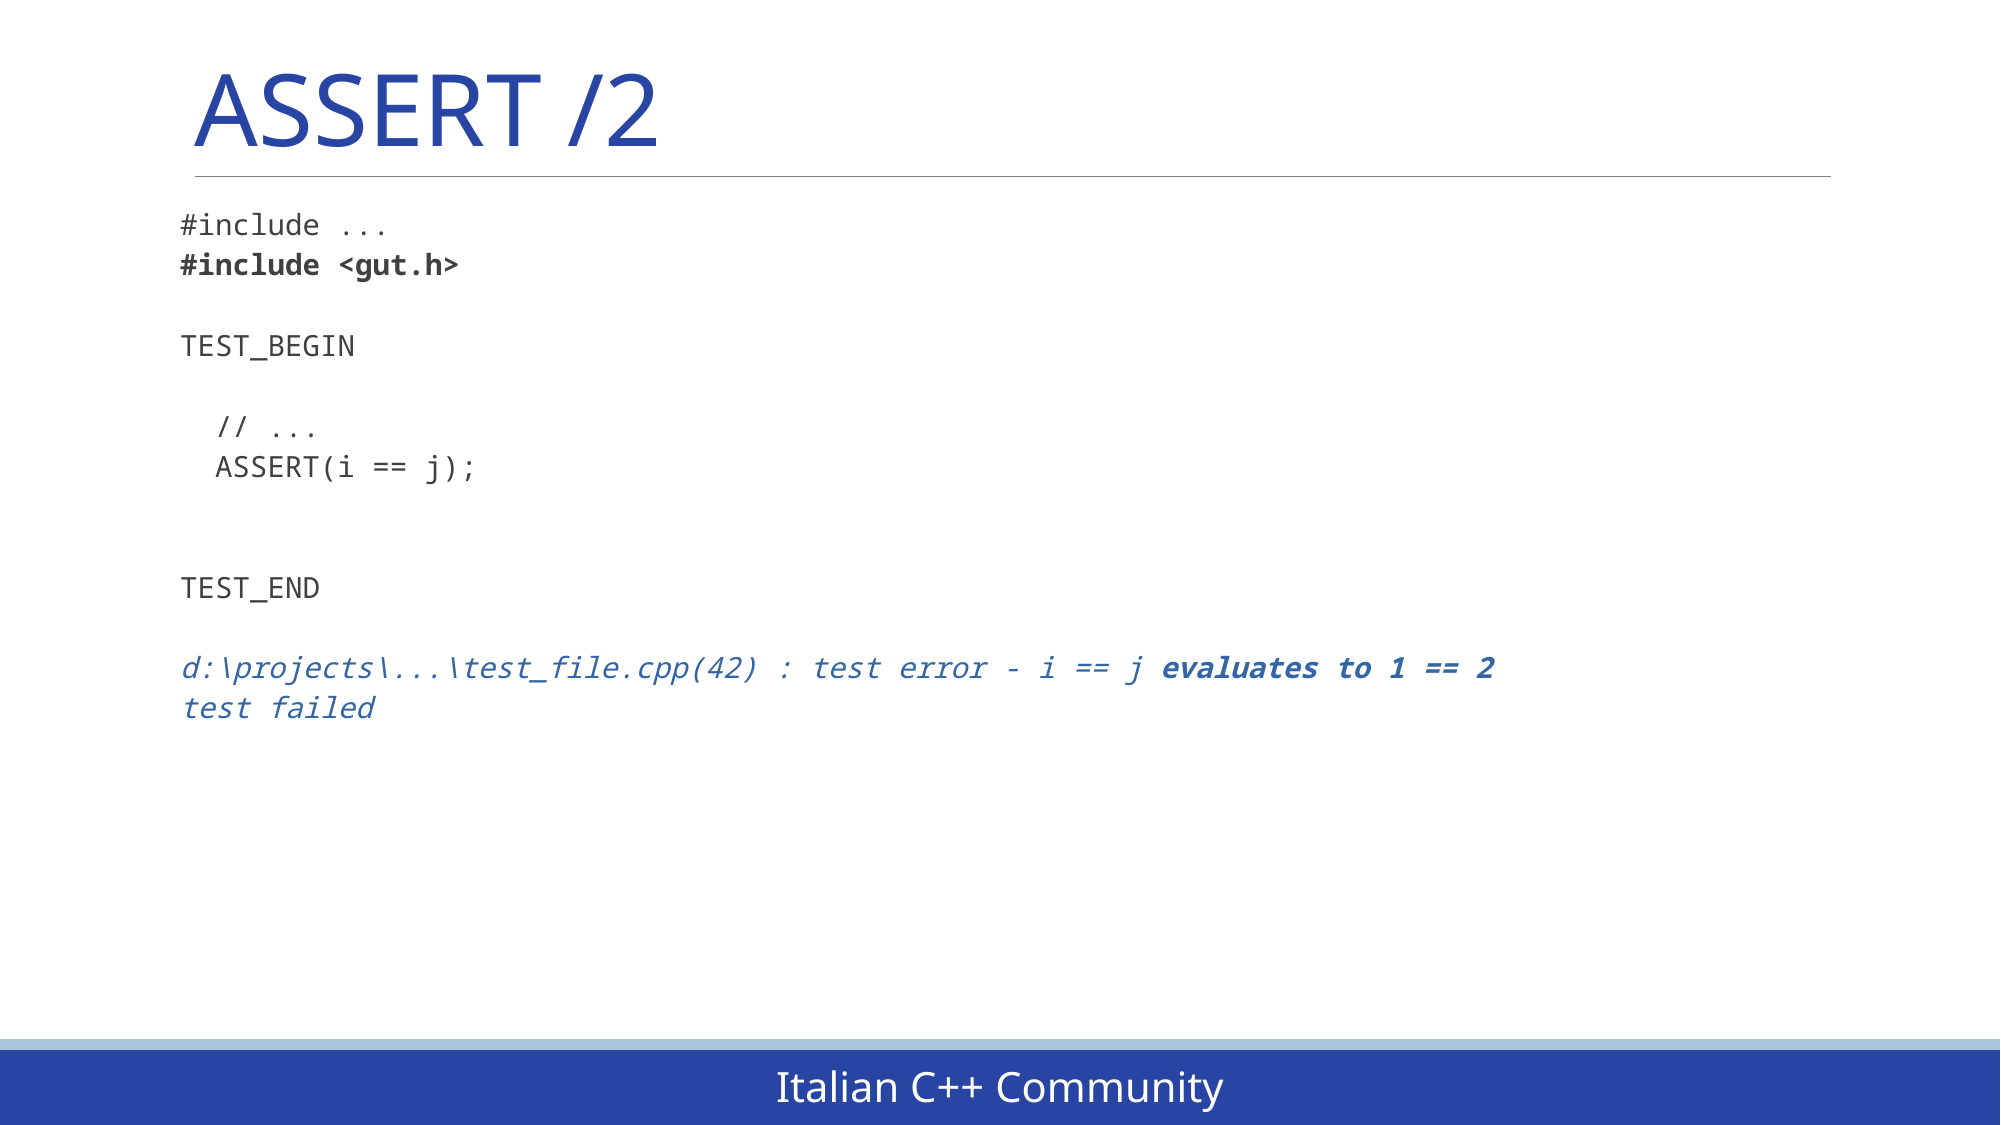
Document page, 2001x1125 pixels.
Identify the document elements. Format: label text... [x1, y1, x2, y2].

list #include ... #include <gut.h> TEST_BEGIN // ... ASSERT(i == j); TEST_END d:\projects\...\test_file.cpp(42) : test error - i == j evaluates to 1 == 2 test failed [179, 202, 1830, 1011]
title ASSERT /2 [179, 2, 1830, 175]
